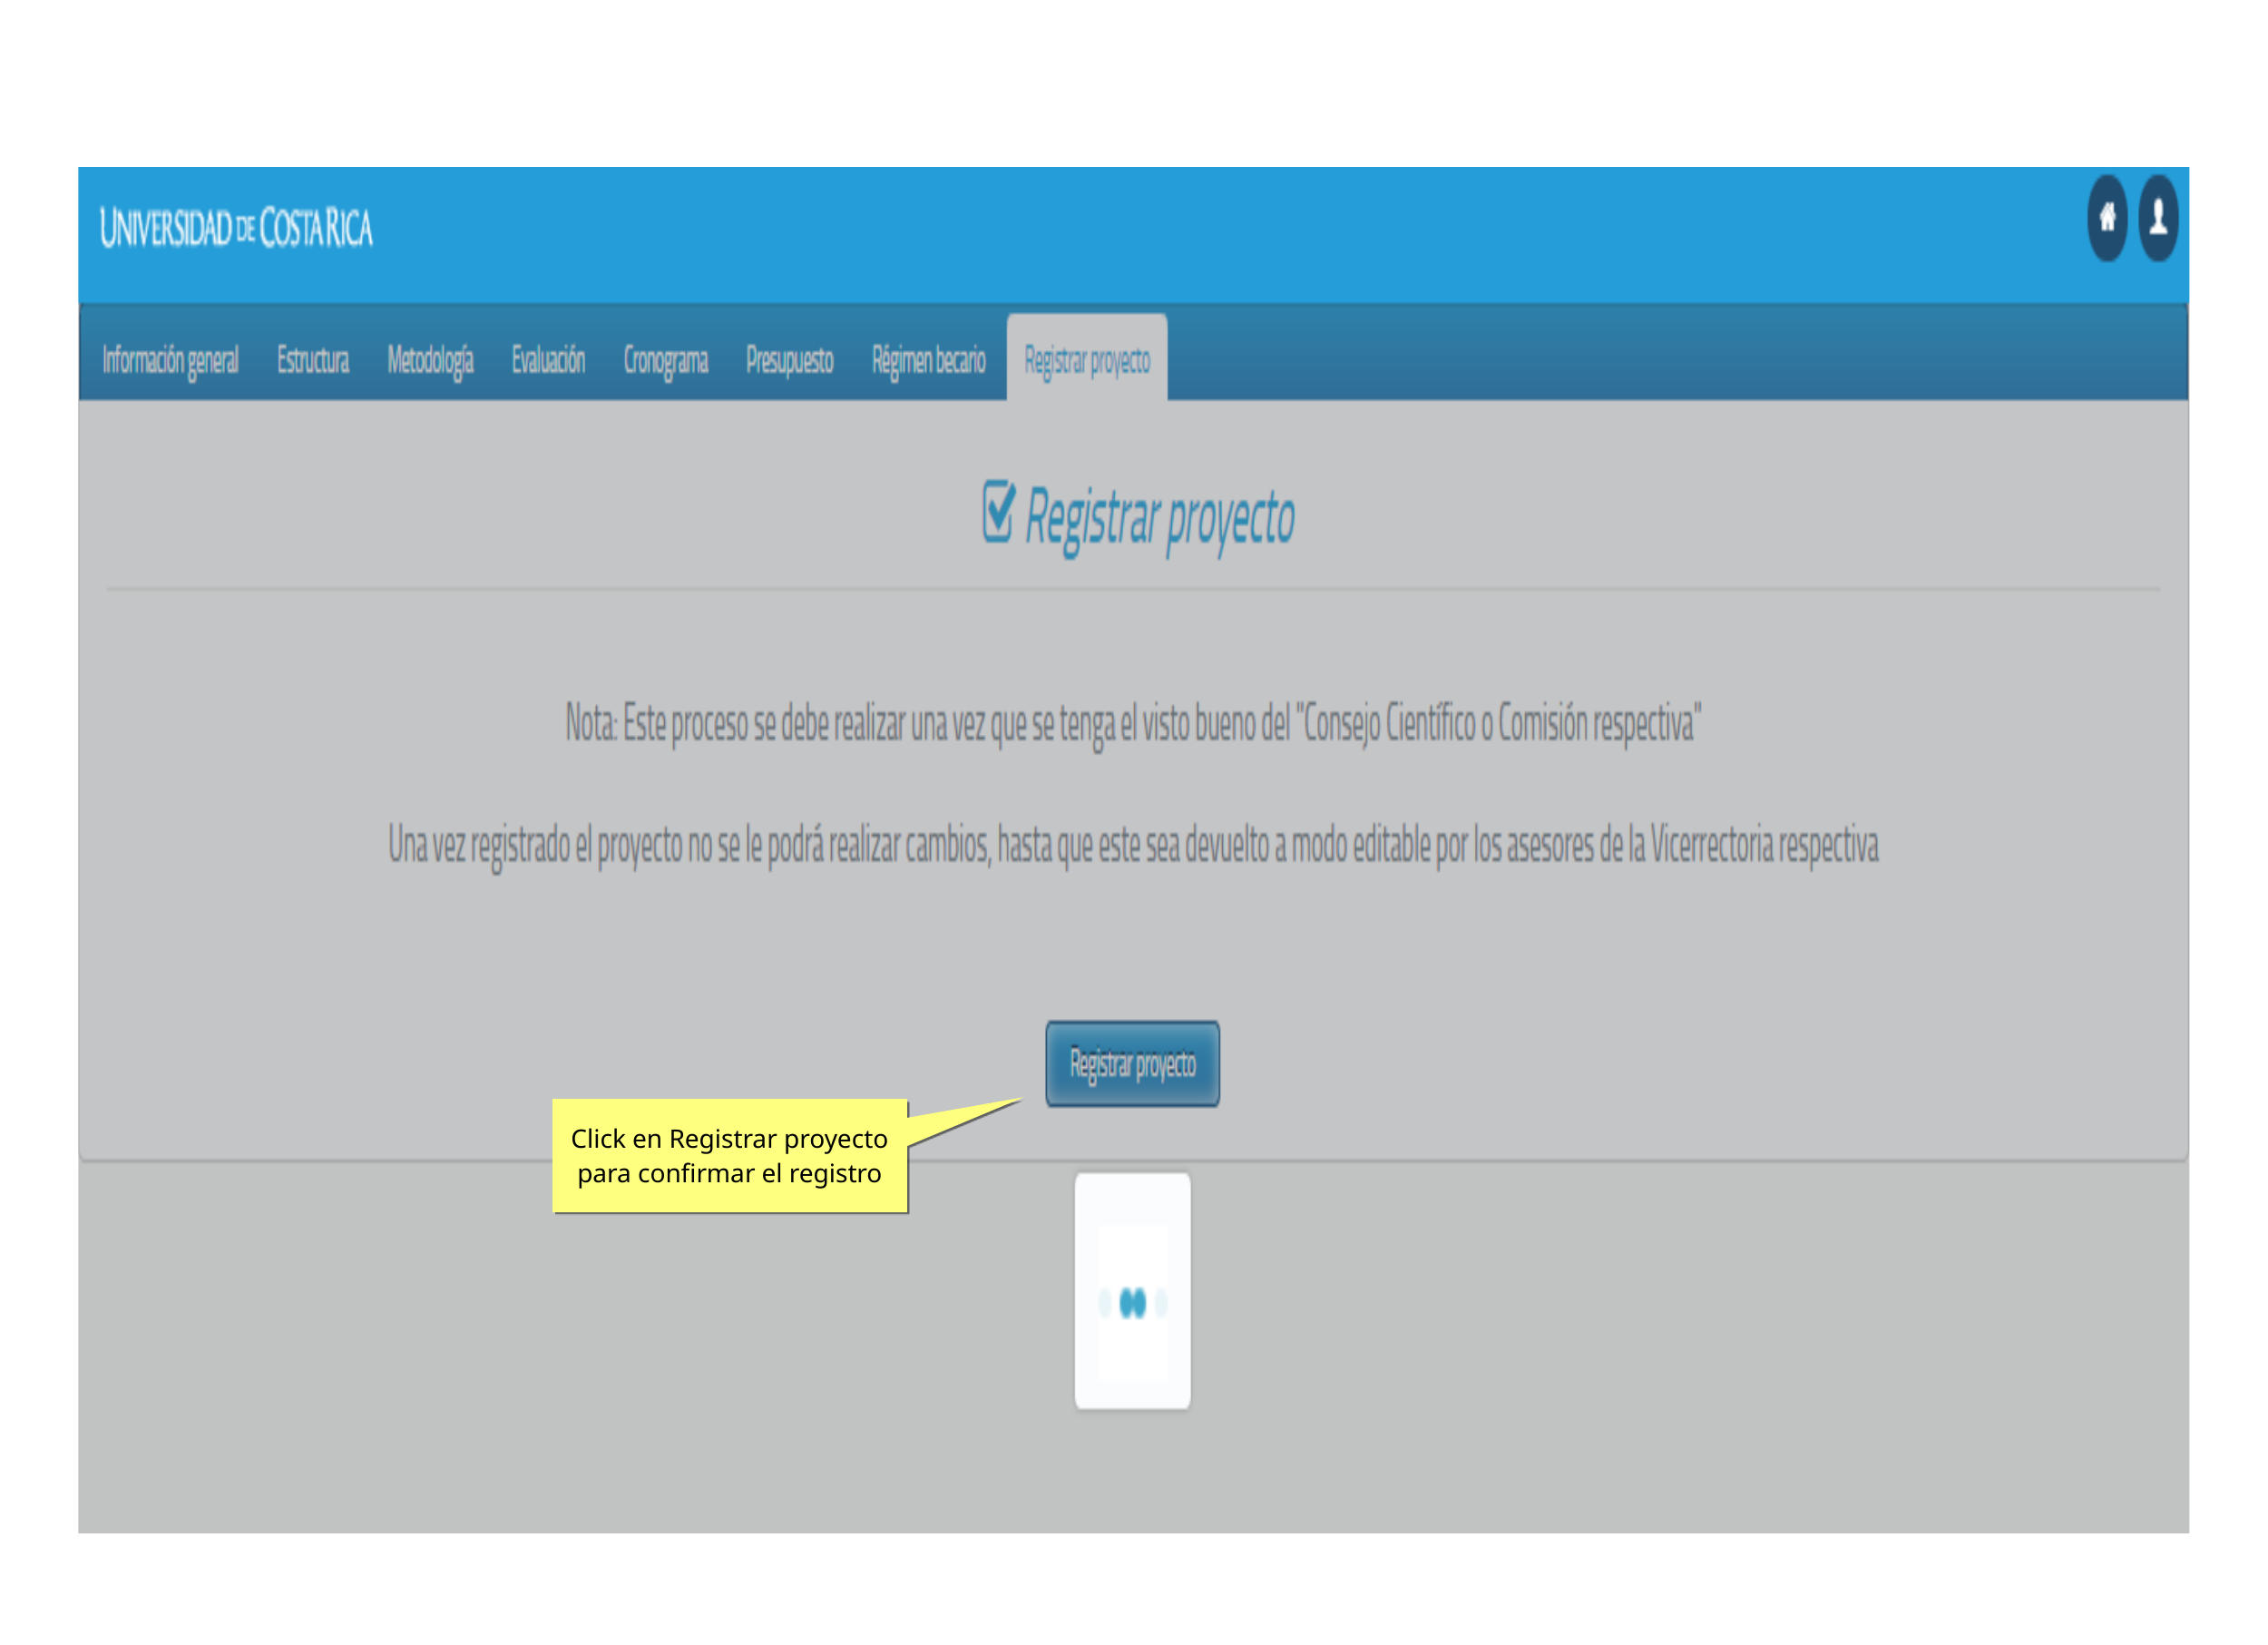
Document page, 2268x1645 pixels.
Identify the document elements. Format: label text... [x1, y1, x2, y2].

text_box Click en Registrar proyecto para confirmar el registro [552, 1097, 1024, 1213]
picture [78, 167, 2190, 1533]
